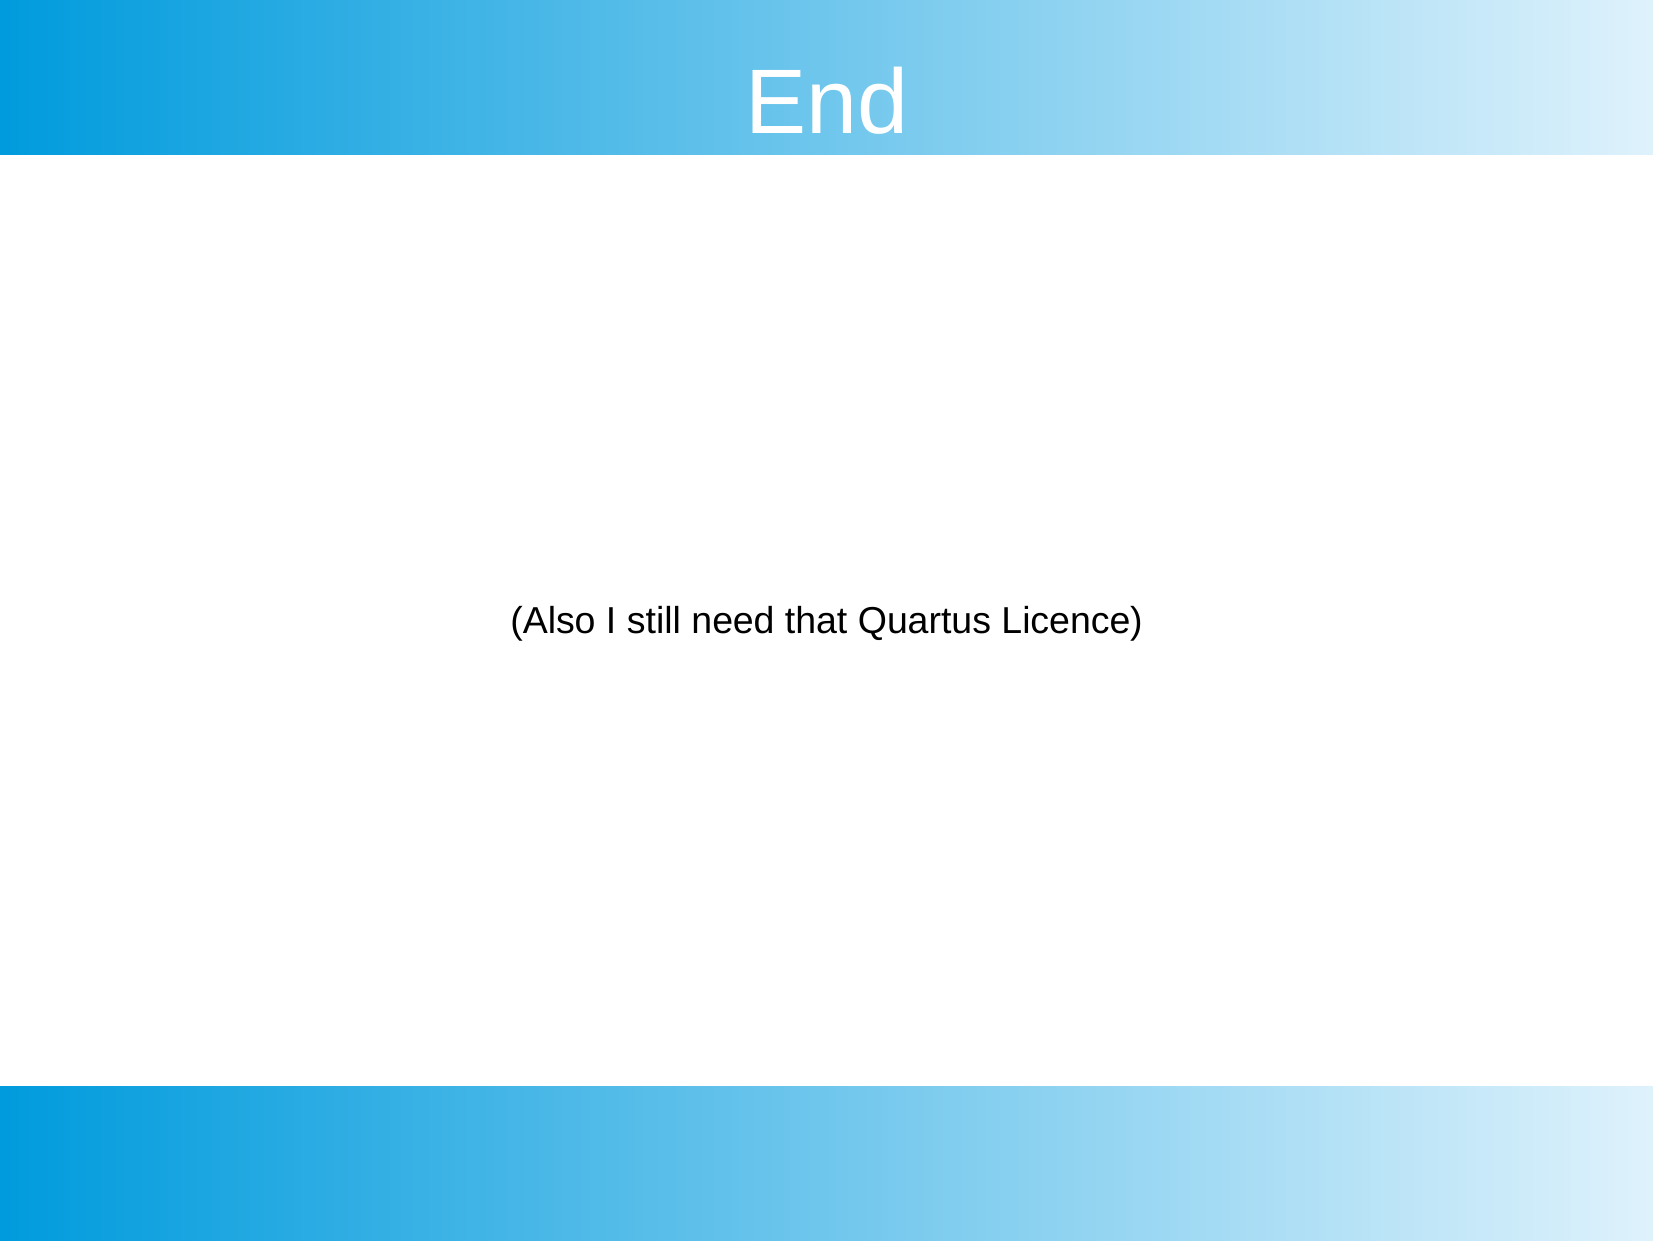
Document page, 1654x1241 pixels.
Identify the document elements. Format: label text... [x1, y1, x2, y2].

text_box (Also I still need that Quartus Licence) [495, 591, 1159, 649]
title End [82, 49, 1571, 155]
